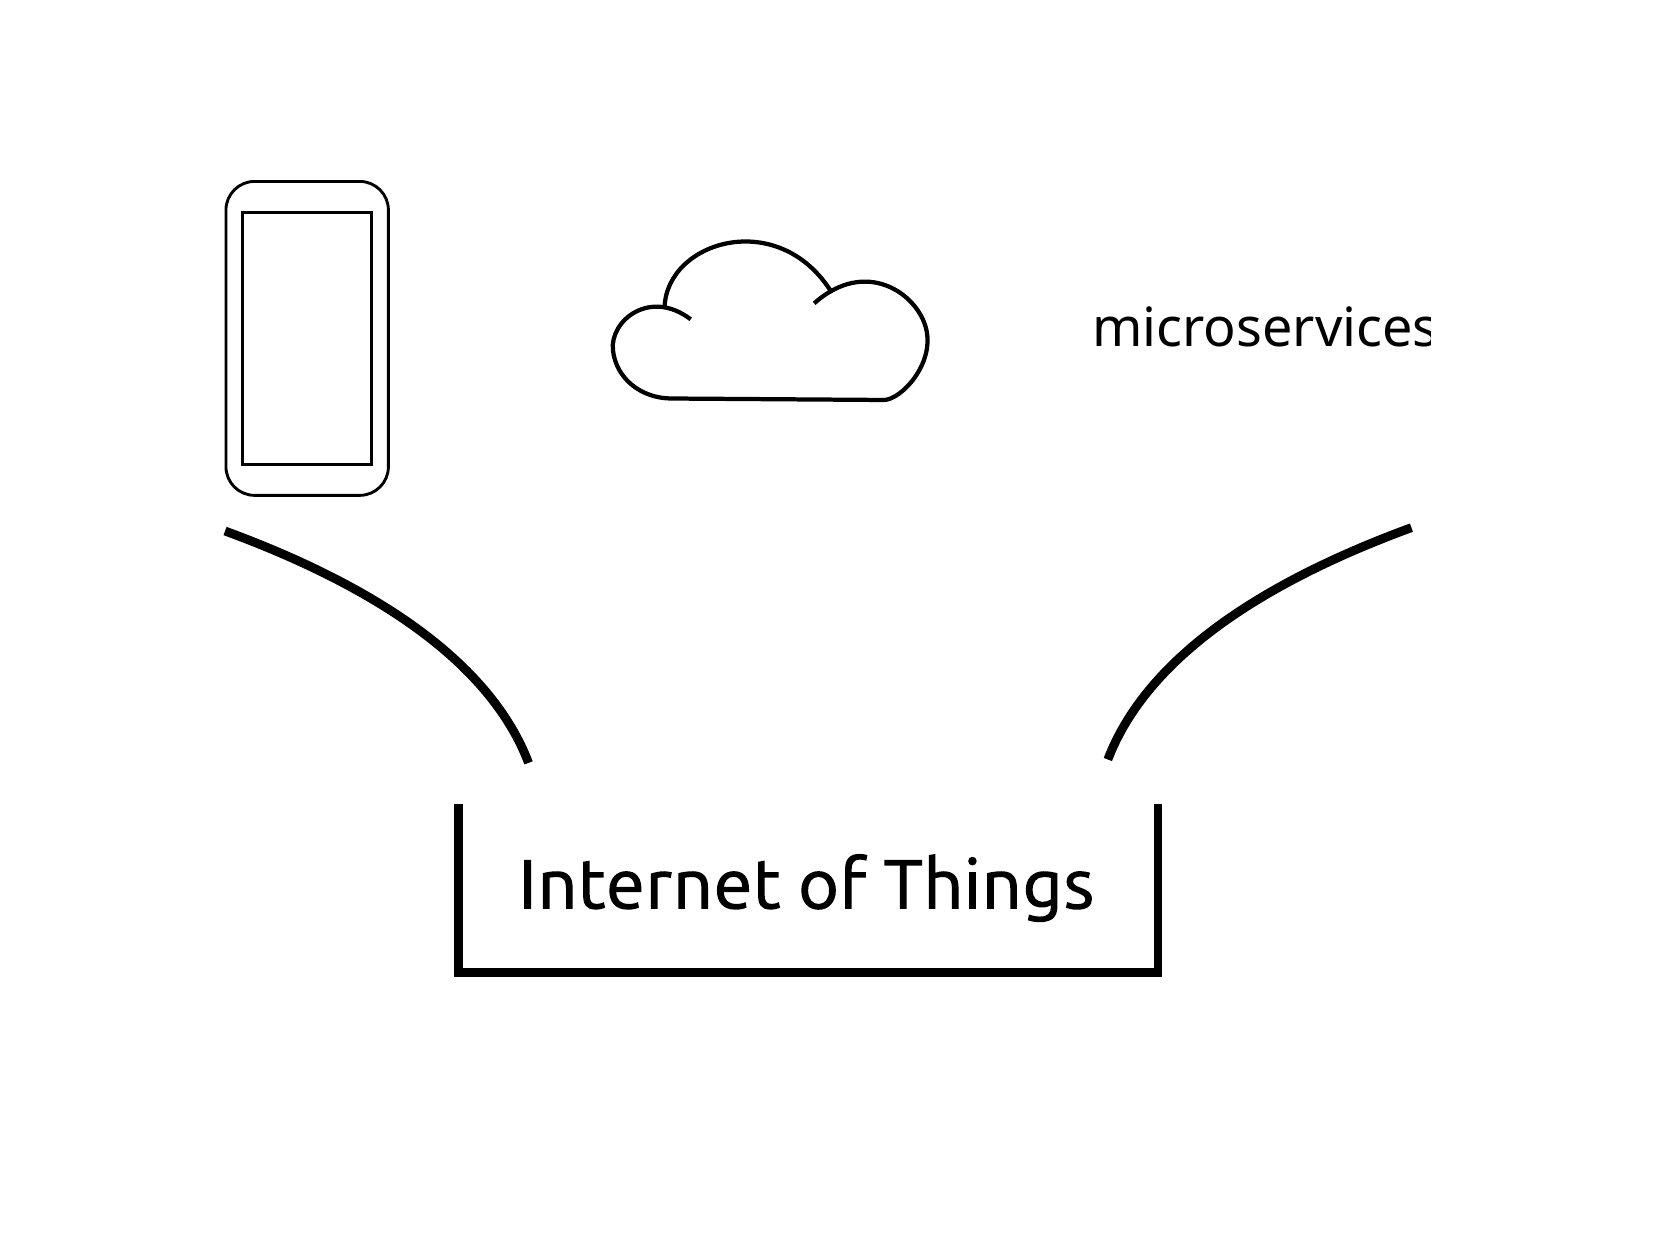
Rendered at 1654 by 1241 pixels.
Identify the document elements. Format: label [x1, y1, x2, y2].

picture [223, 180, 1431, 977]
